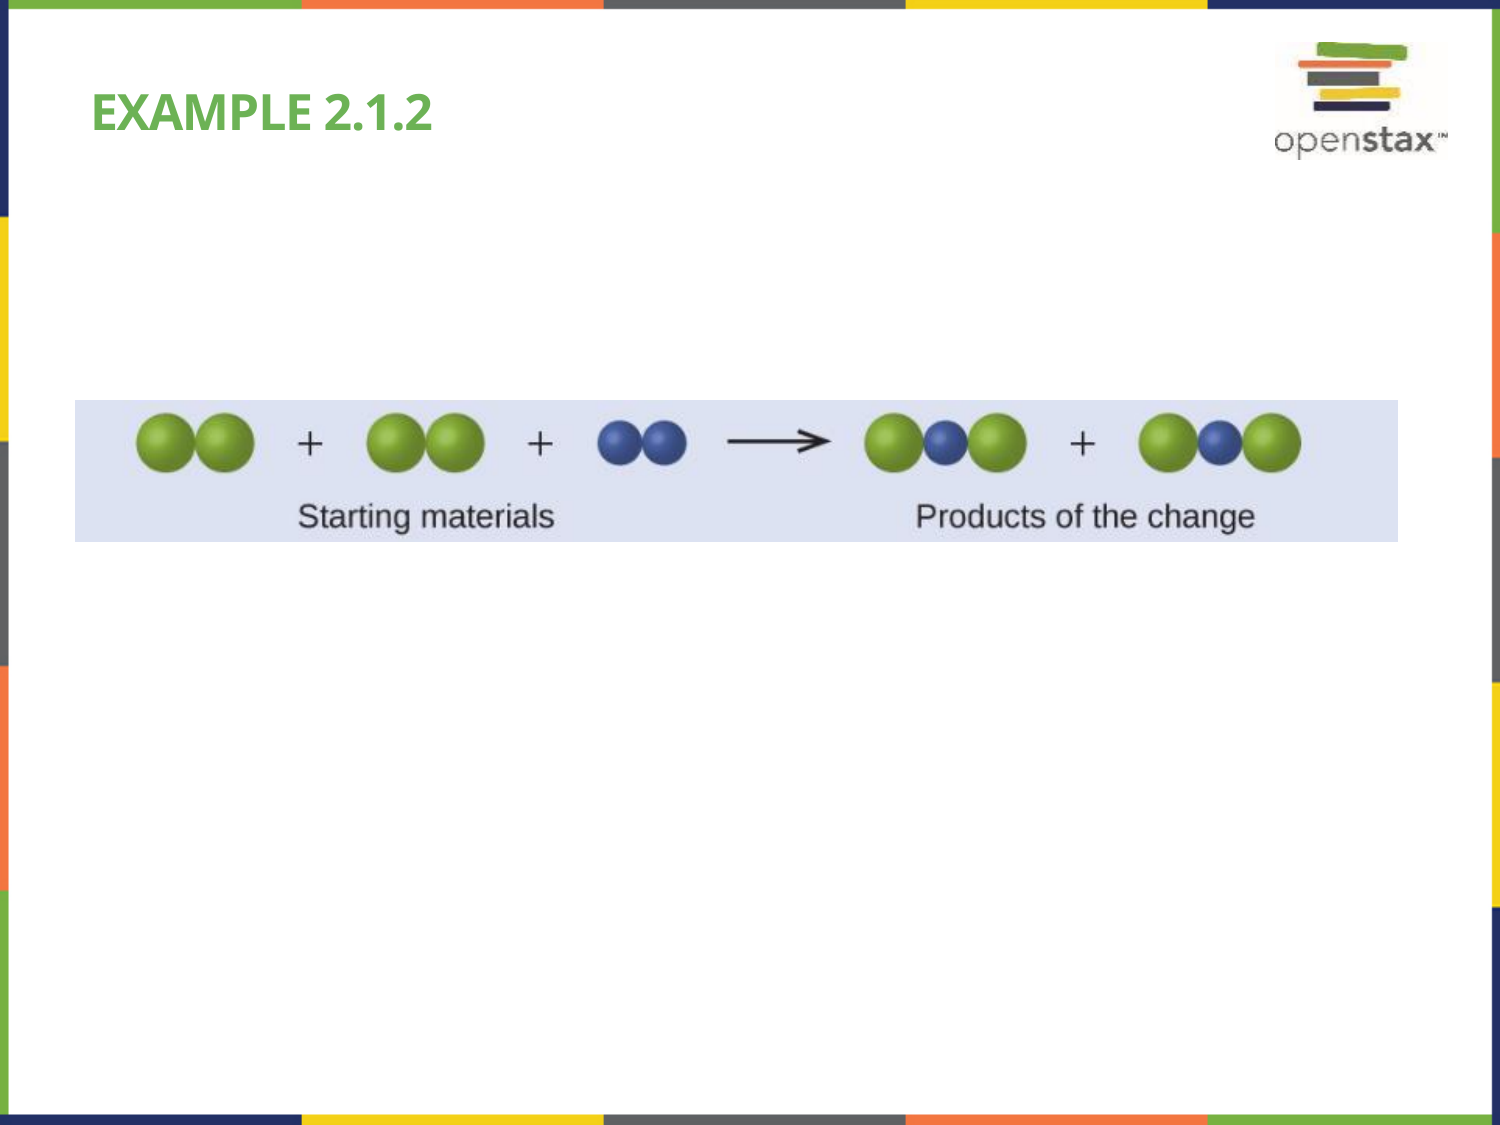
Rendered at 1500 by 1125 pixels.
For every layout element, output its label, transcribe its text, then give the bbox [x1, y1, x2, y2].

picture [0, 0, 1500, 1125]
title Example 2.1.2 [75, 39, 1398, 148]
